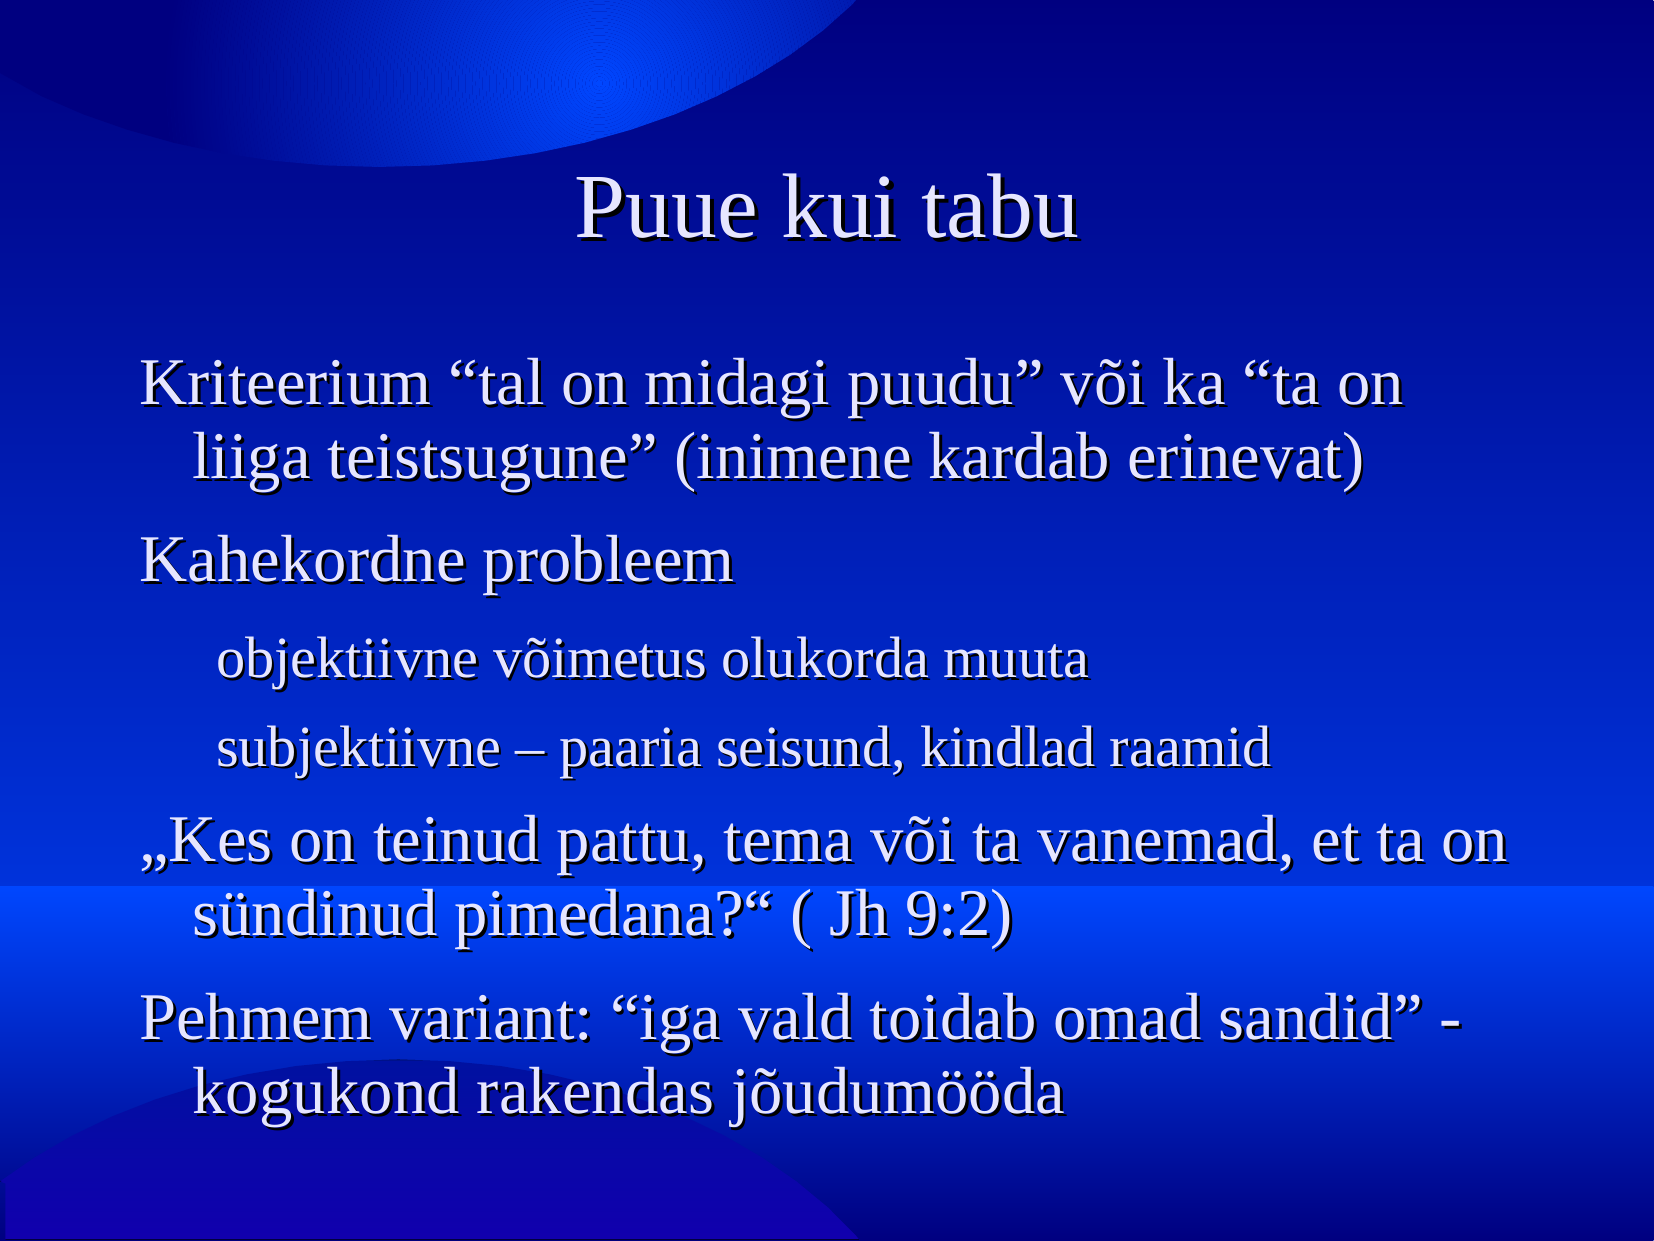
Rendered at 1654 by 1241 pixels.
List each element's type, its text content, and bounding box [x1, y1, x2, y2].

title Puue kui tabu [121, 102, 1534, 311]
list Kriteerium “tal on midagi puudu” või ka “ta on liiga teistsugune” (inimene kardab erinevat) Kahekordne probleem objektiivne võimetus olukorda muuta subjektiivne – paaria seisund, kindlad raamid „Kes on teinud pattu, tema või ta vanemad, et ta on sündinud pimedana?“ ( Jh 9:2) Pehmem variant: “iga vald toidab omad sandid” - kogukond rakendas jõudumööda [121, 344, 1534, 1128]
